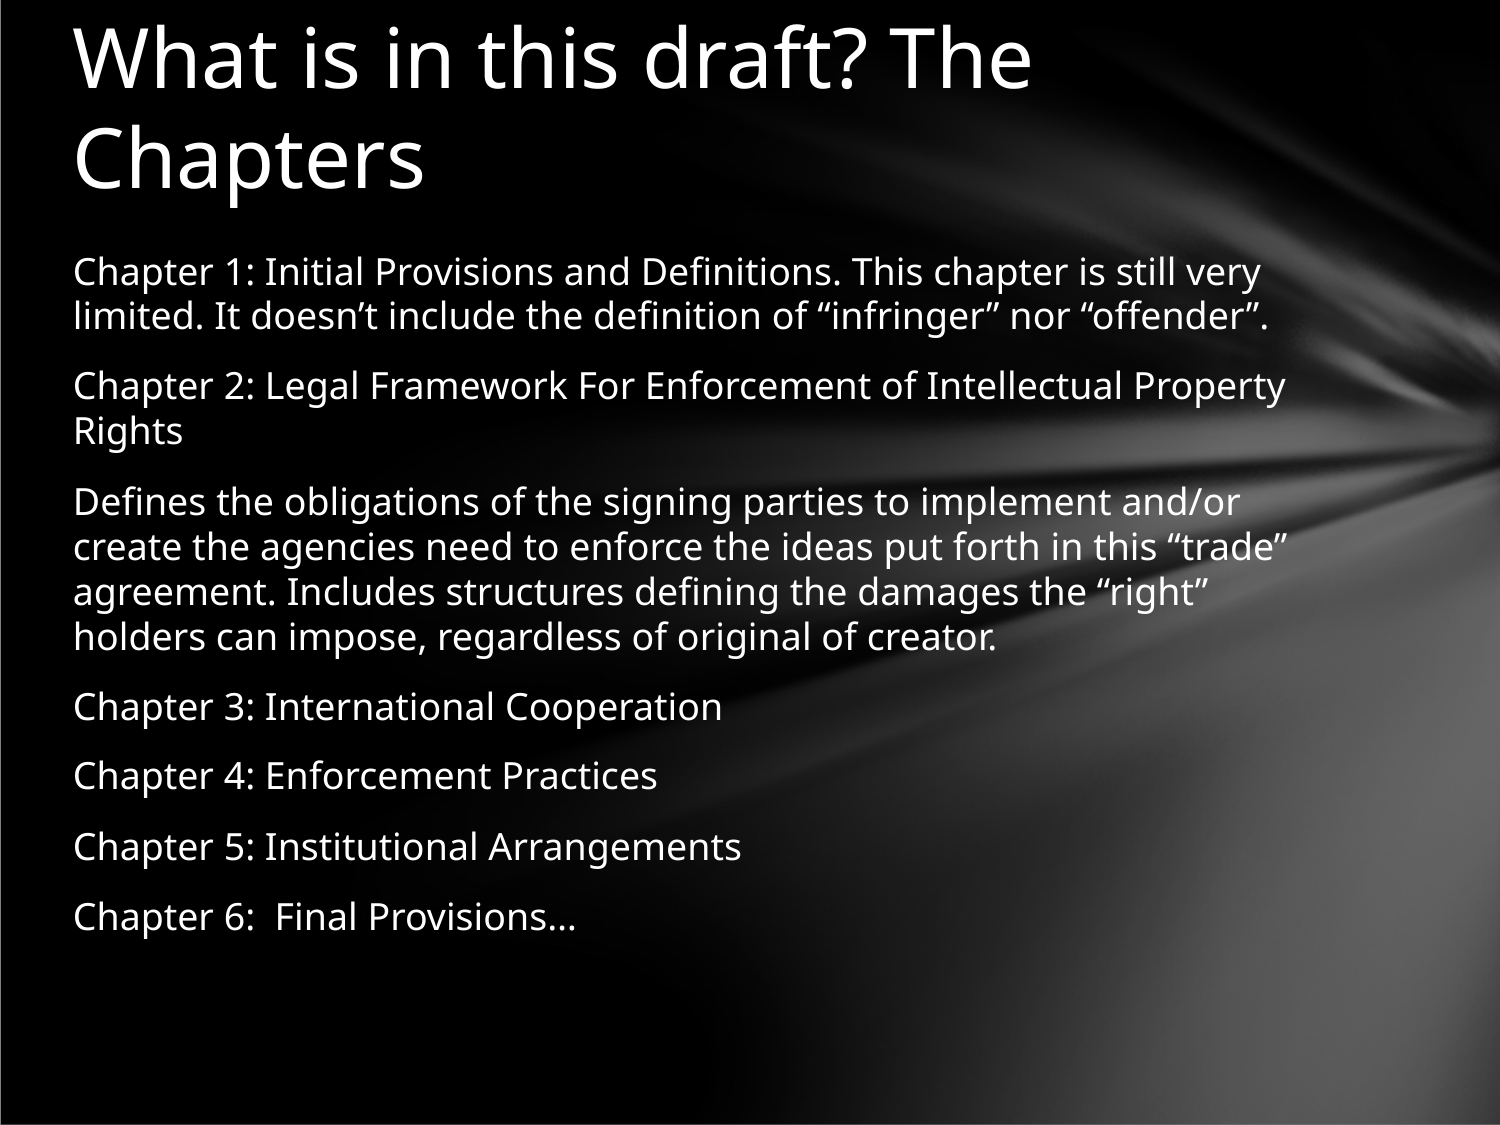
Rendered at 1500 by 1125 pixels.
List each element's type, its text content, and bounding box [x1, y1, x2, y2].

list Chapter 1: Initial Provisions and Definitions. This chapter is still very limited. It doesn’t include the definition of “infringer” nor “offender”. Chapter 2: Legal Framework For Enforcement of Intellectual Property Rights Defines the obligations of the signing parties to implement and/or create the agencies need to enforce the ideas put forth in this “trade” agreement. Includes structures defining the damages the “right” holders can impose, regardless of original of creator. Chapter 3: International Cooperation Chapter 4: Enforcement Practices Chapter 5: Institutional Arrangements Chapter 6: Final Provisions… [57, 240, 1318, 1016]
title What is in this draft? The Chapters [57, 37, 1318, 213]
picture [0, 0, 1500, 1125]
